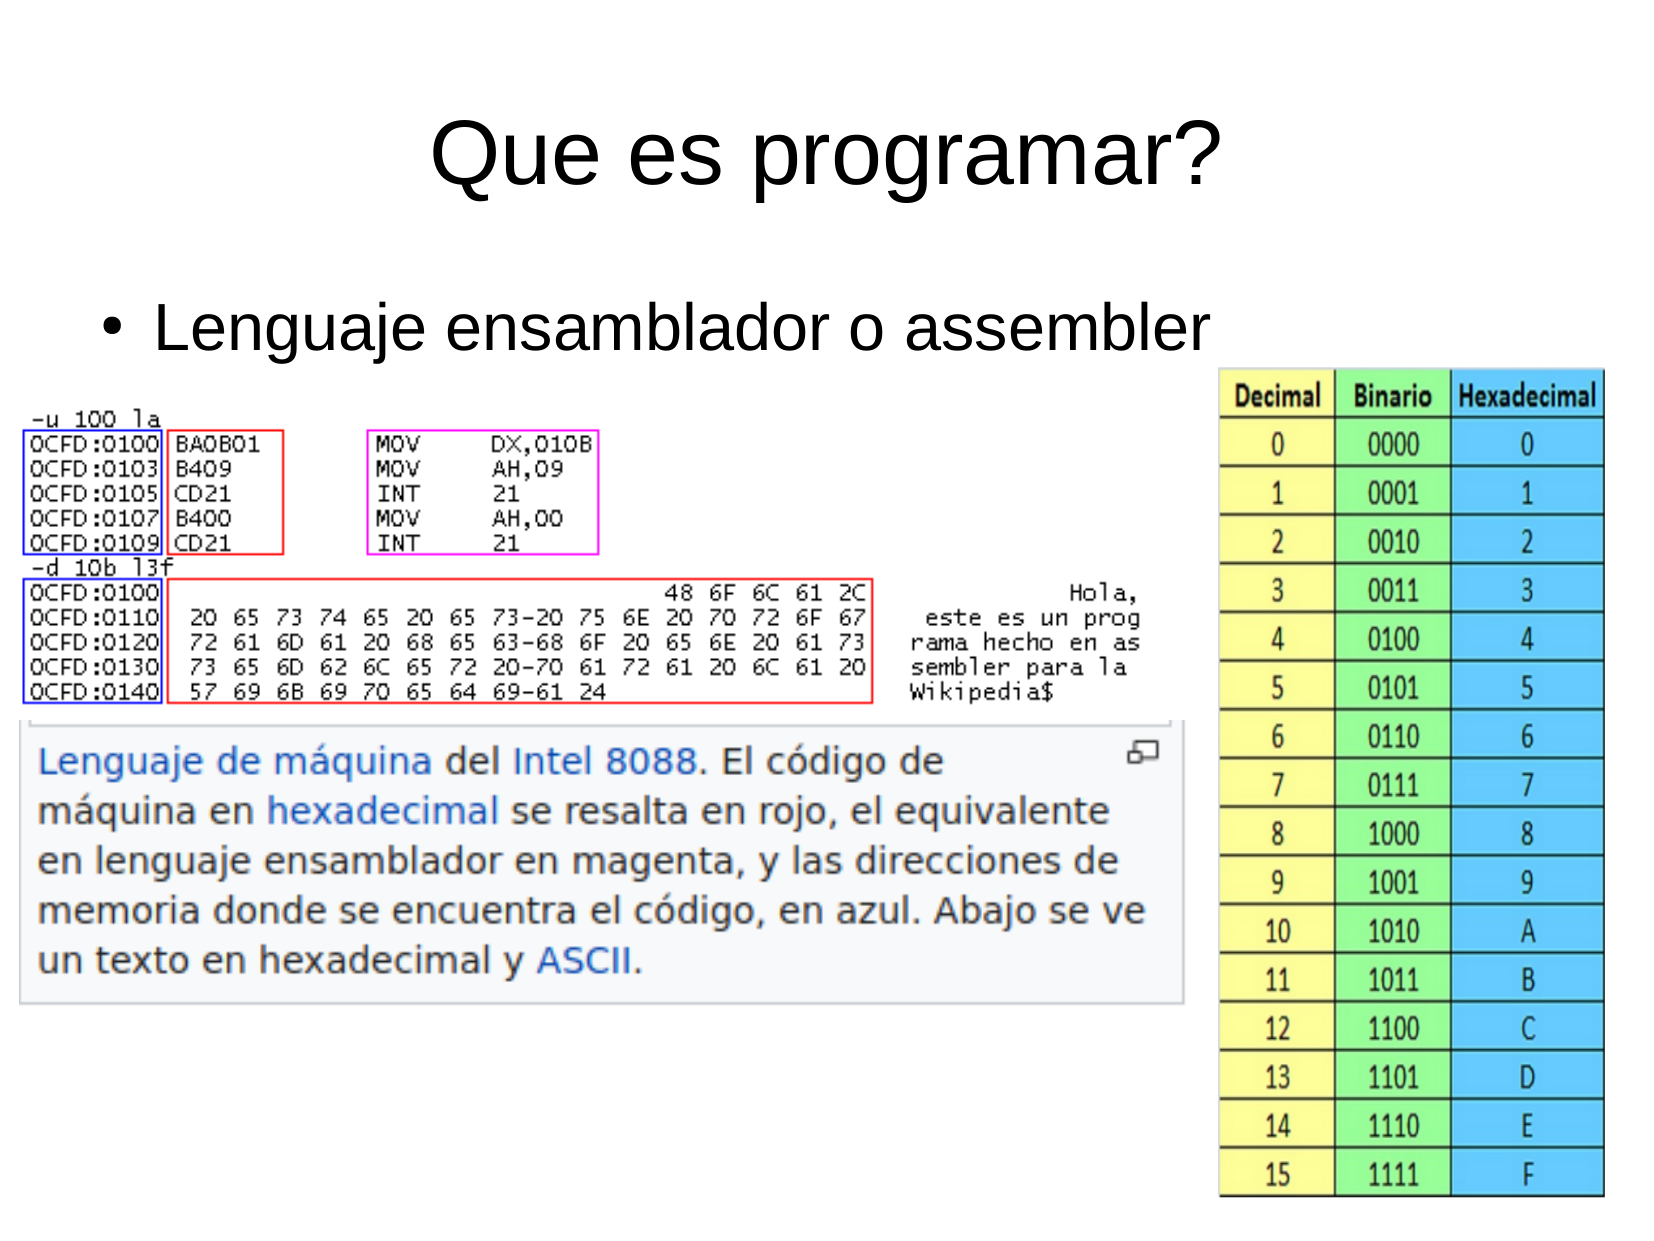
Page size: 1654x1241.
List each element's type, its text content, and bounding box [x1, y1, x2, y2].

list Lenguaje ensamblador o assembler [82, 290, 1571, 1010]
picture [1216, 366, 1607, 1199]
picture [19, 401, 1196, 1016]
title Que es programar? [82, 49, 1571, 257]
